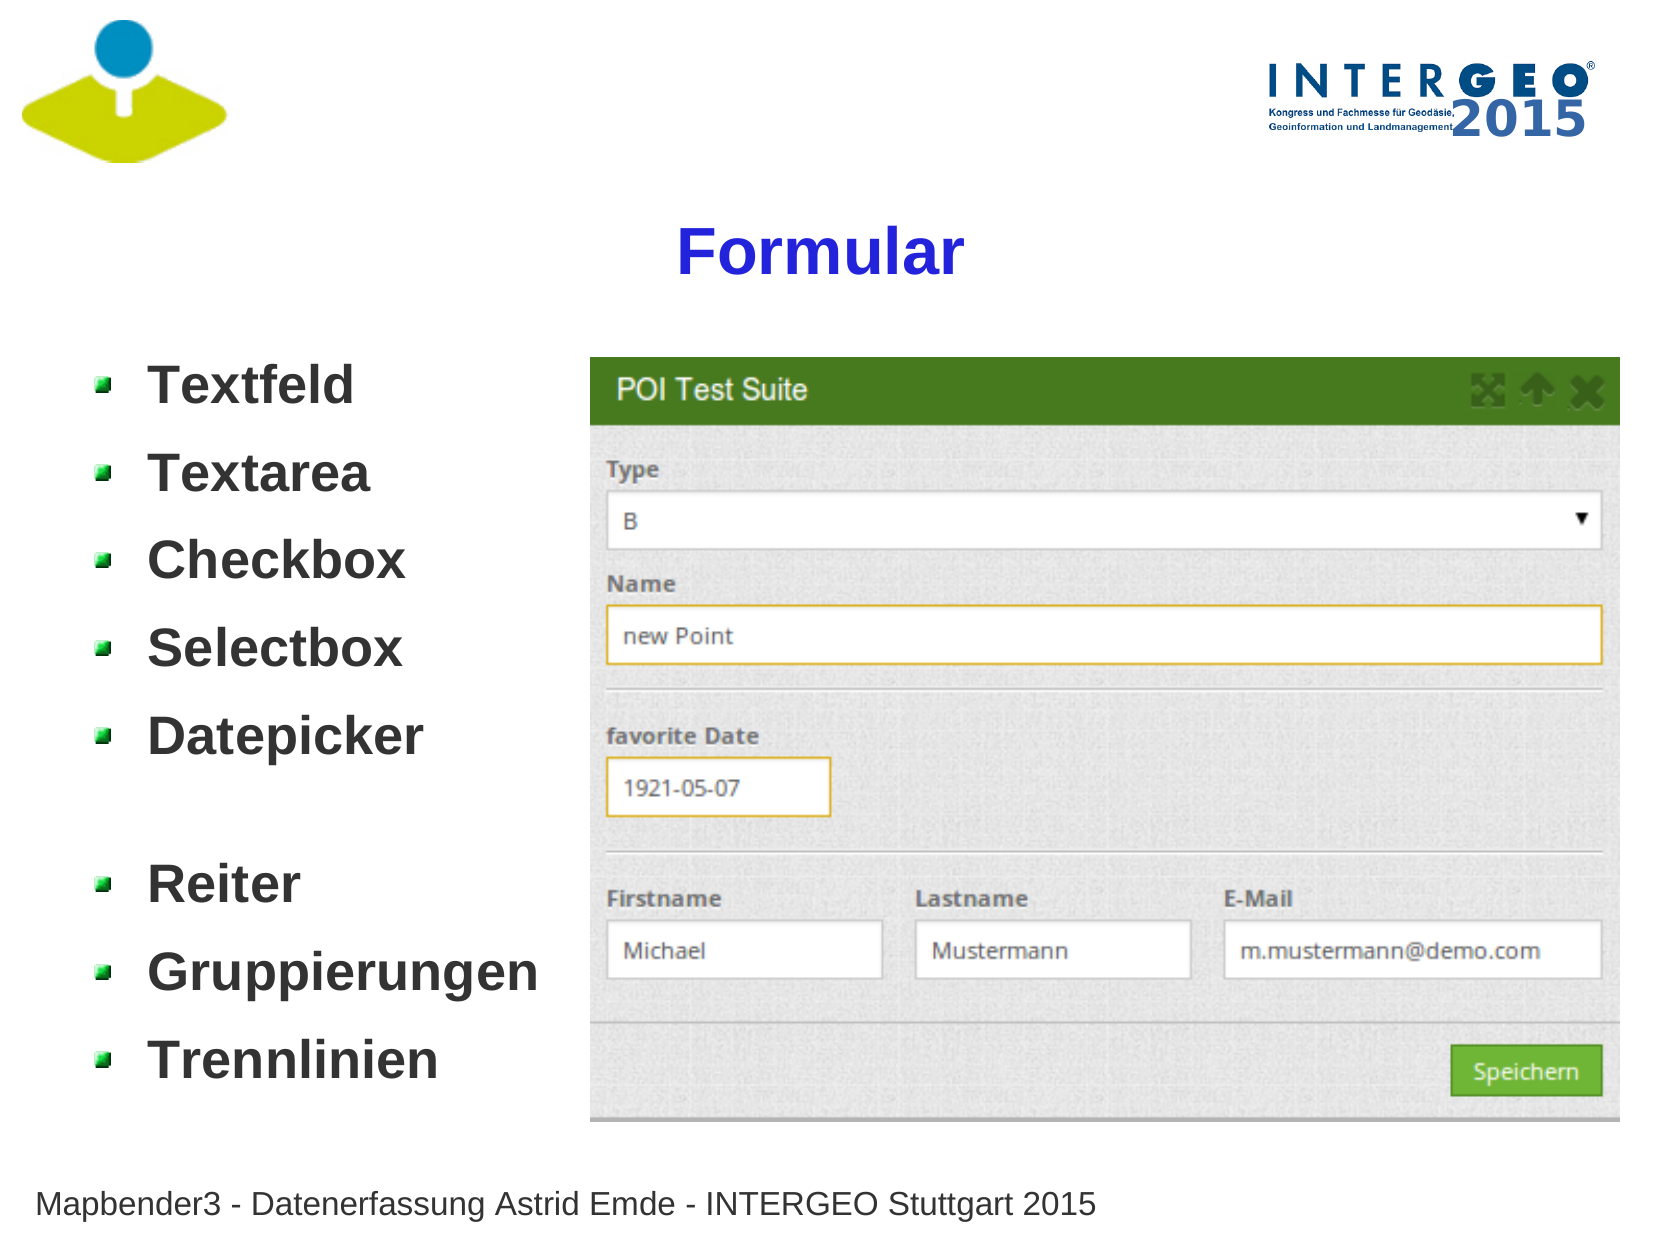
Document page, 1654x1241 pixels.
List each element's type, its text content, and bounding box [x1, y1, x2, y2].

title Formular [76, 177, 1565, 325]
picture [1269, 61, 1595, 132]
picture [590, 357, 1620, 1123]
picture [22, 20, 231, 163]
list Textfeld Textarea Checkbox Selectbox Datepicker Reiter Gruppierungen Trennlinien [76, 354, 1565, 1176]
picture [1496, 105, 1507, 130]
